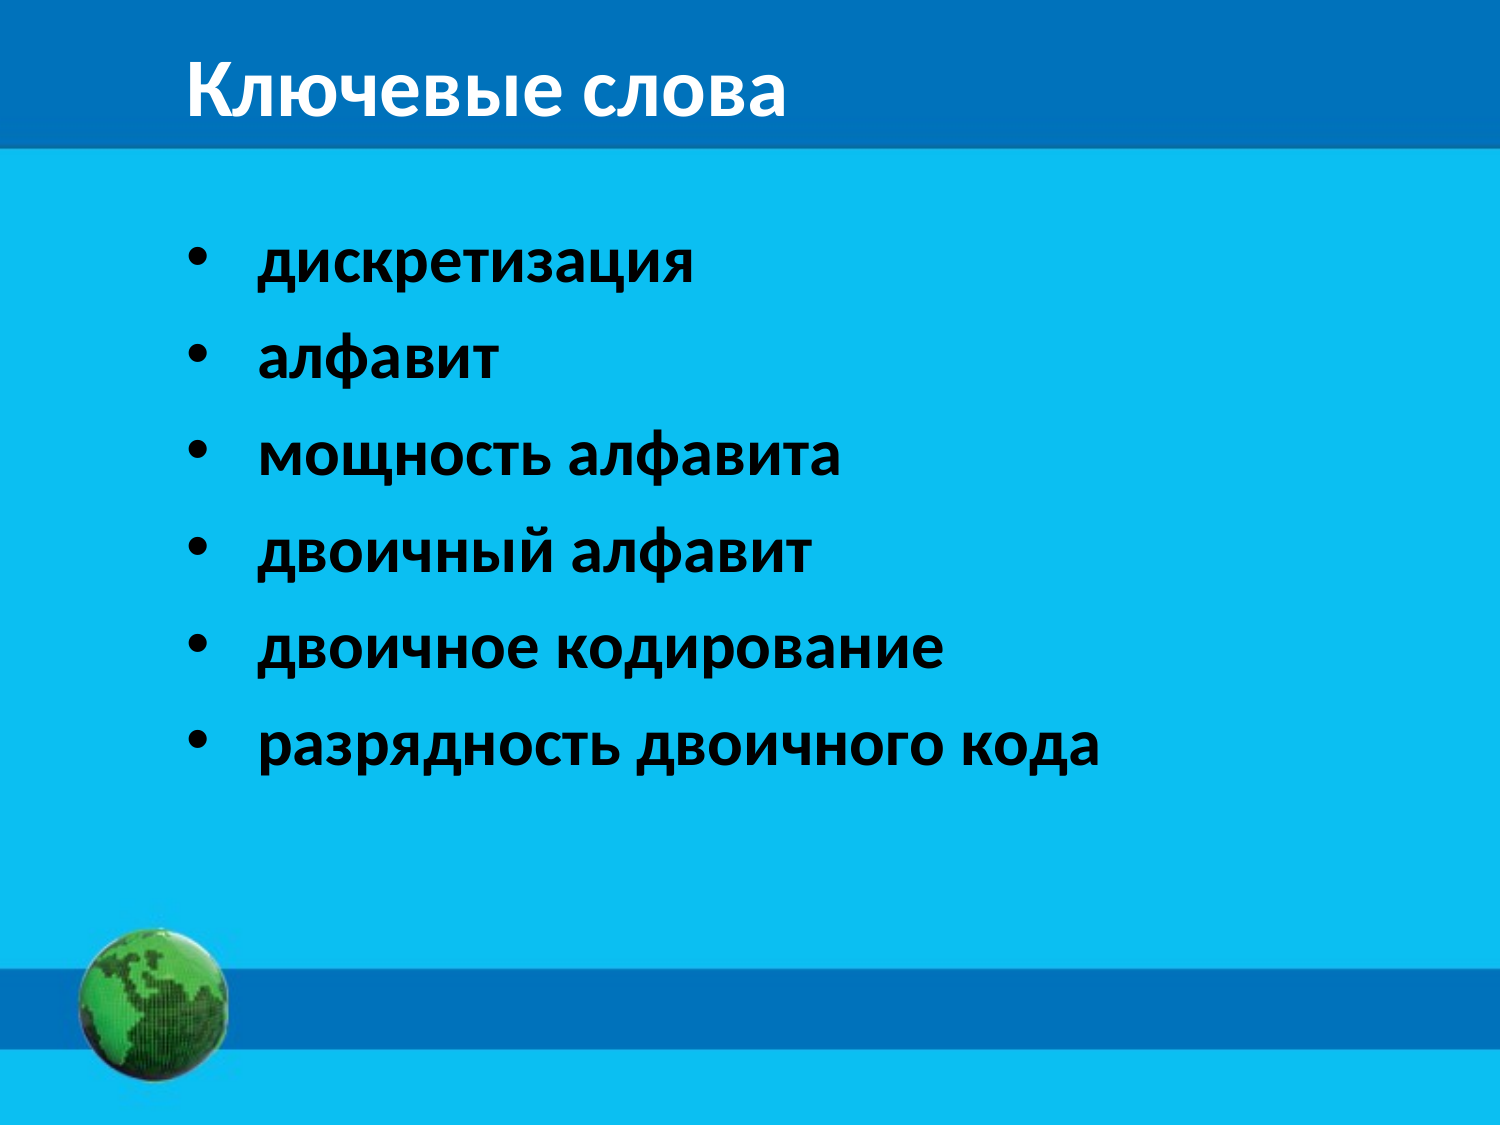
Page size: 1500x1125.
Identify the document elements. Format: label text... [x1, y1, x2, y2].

text_box дискретизация алфавит мощность алфавита двоичный алфавит двоичное кодирование разрядность двоичного кода [171, 208, 1426, 1041]
text_box Ключевые слова [171, 30, 1426, 135]
picture [0, 924, 1500, 1084]
picture [0, 0, 1500, 146]
